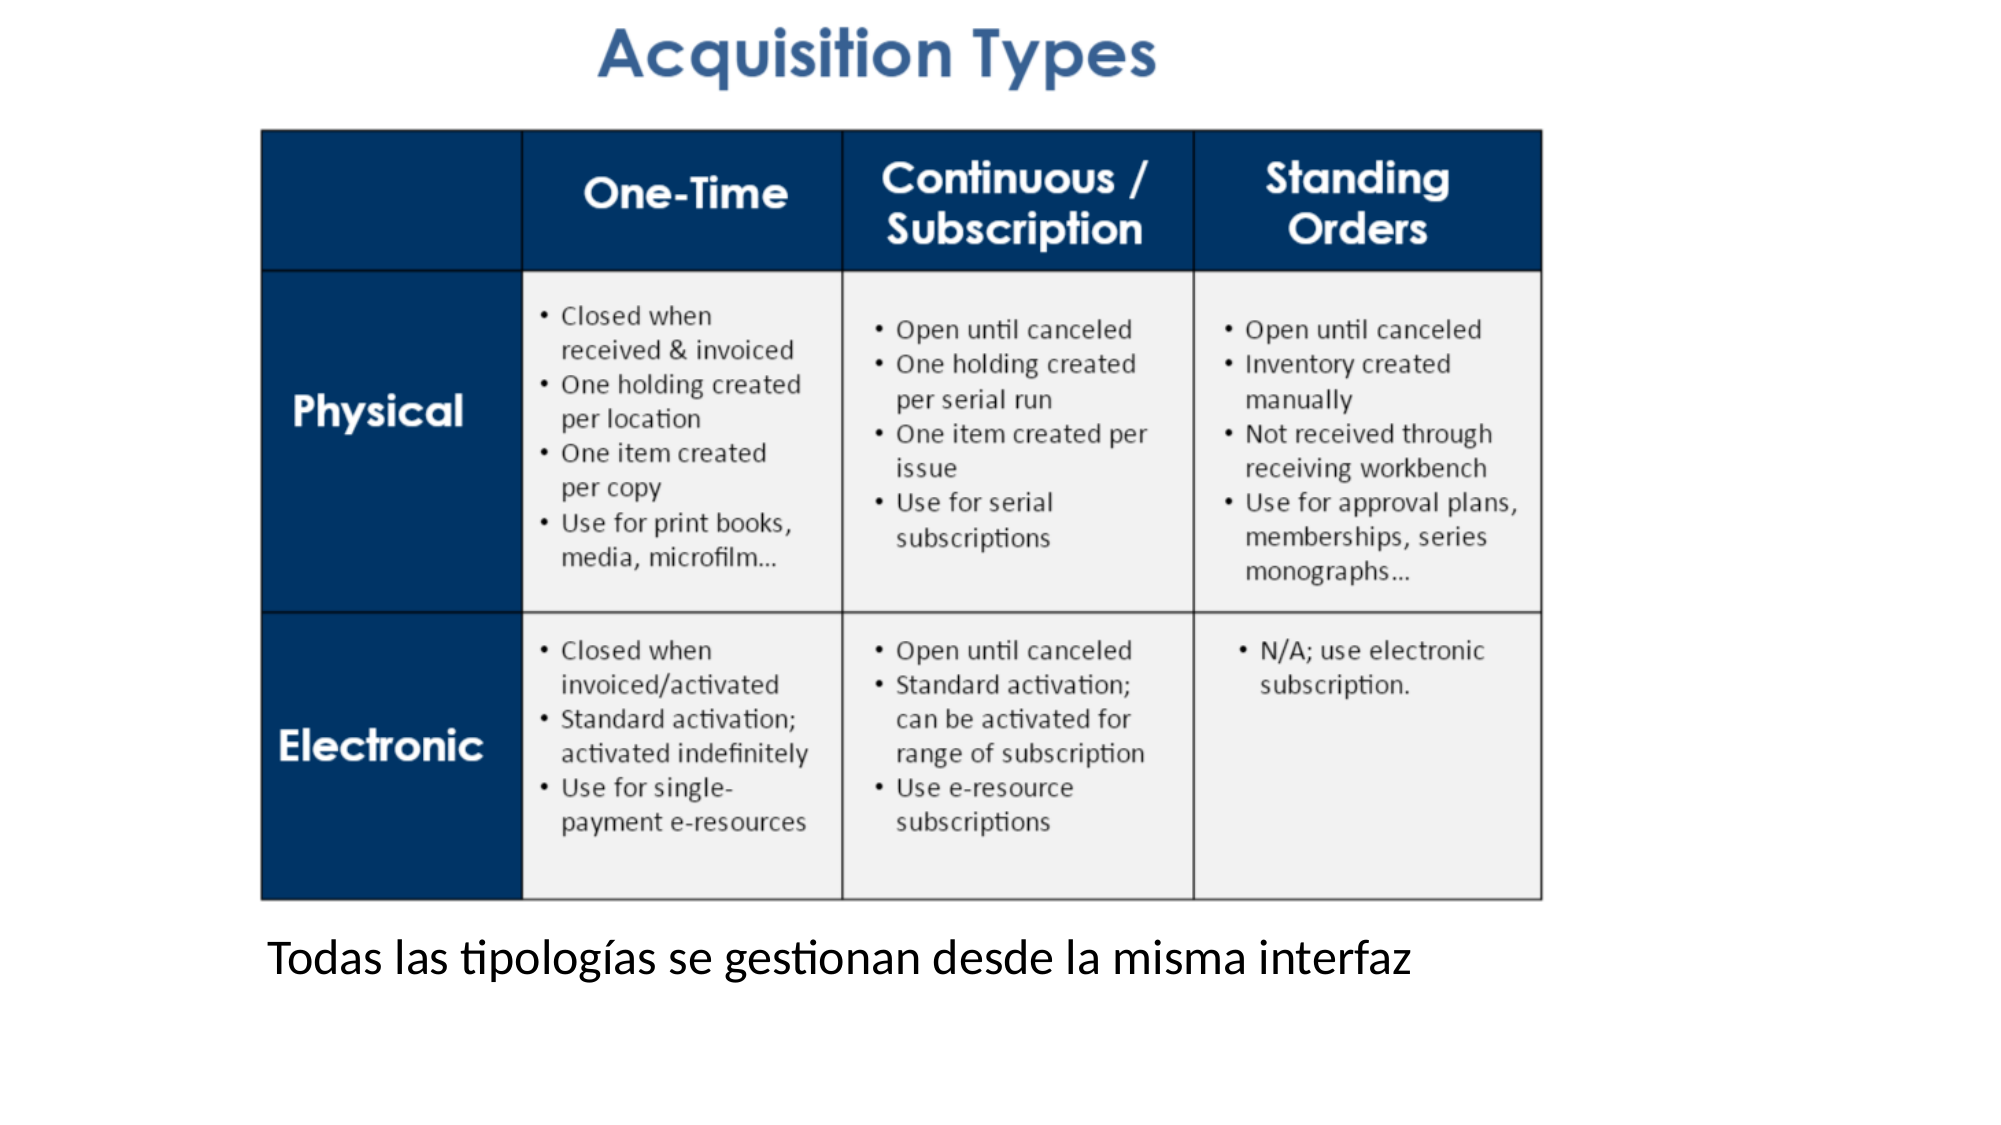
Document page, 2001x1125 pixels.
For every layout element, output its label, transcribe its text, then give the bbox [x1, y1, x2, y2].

text_box Todas las tipologías se gestionan desde la misma interfaz [252, 916, 1553, 993]
picture [252, 12, 1553, 916]
